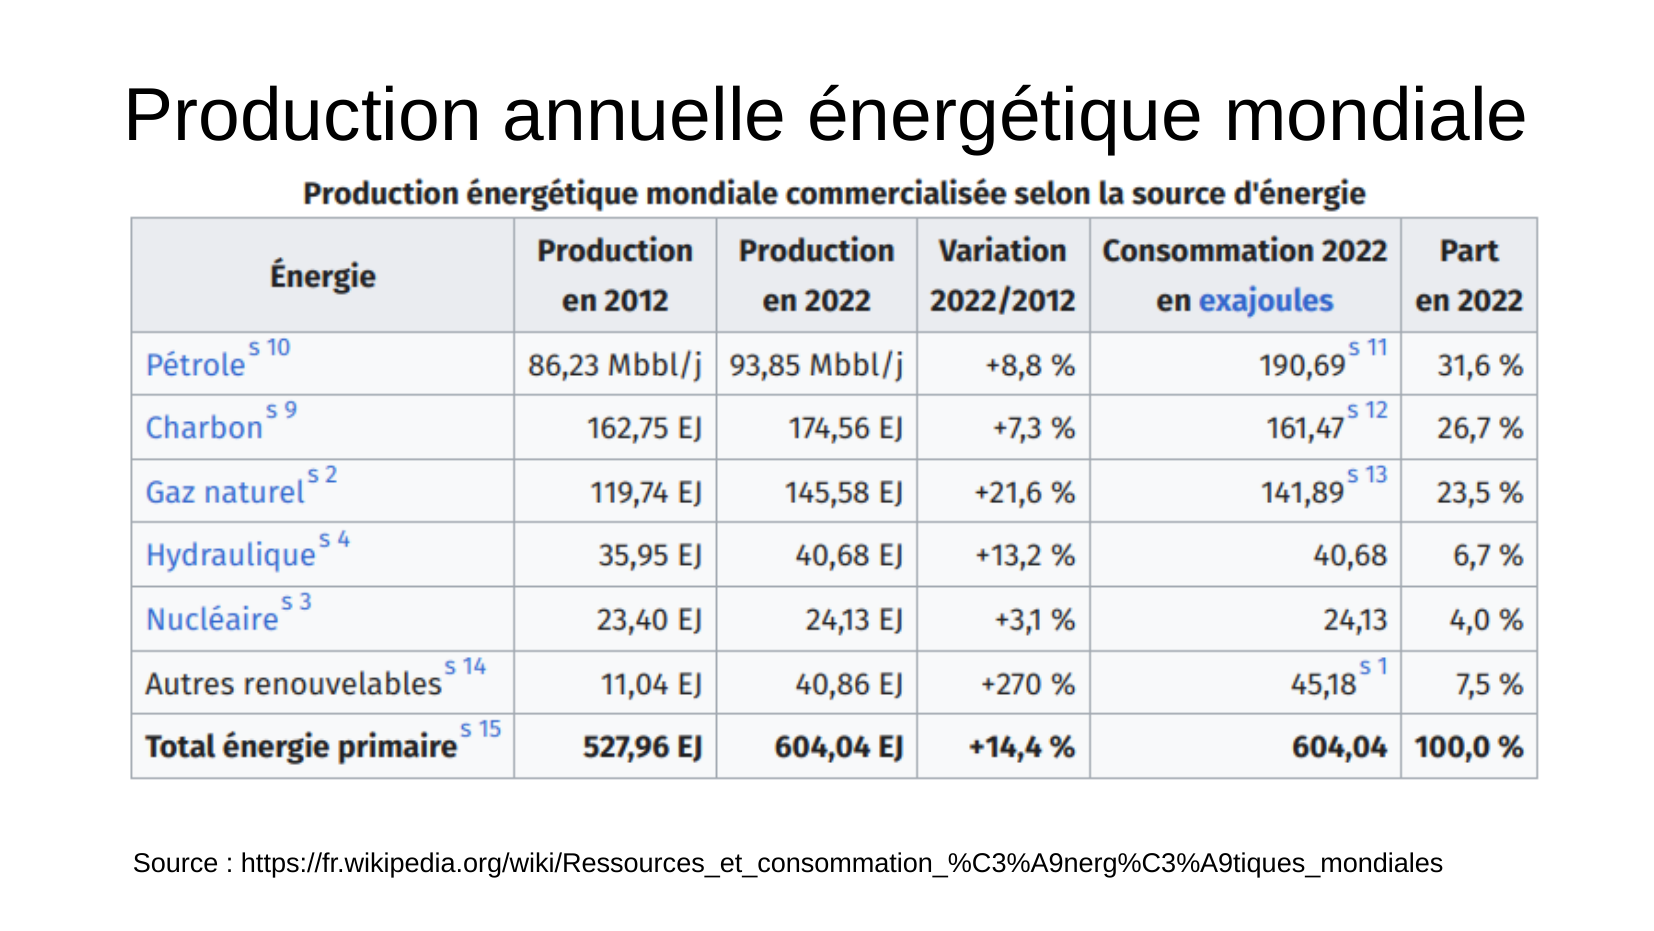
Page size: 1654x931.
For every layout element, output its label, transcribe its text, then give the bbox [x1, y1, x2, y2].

picture [118, 162, 1568, 798]
title Production annuelle énergétique mondiale [82, 37, 1571, 193]
text_box Source : https://fr.wikipedia.org/wiki/Ressources_et_consommation_%C3%A9nerg%C3%A9tiques_mondiales [118, 840, 1536, 886]
